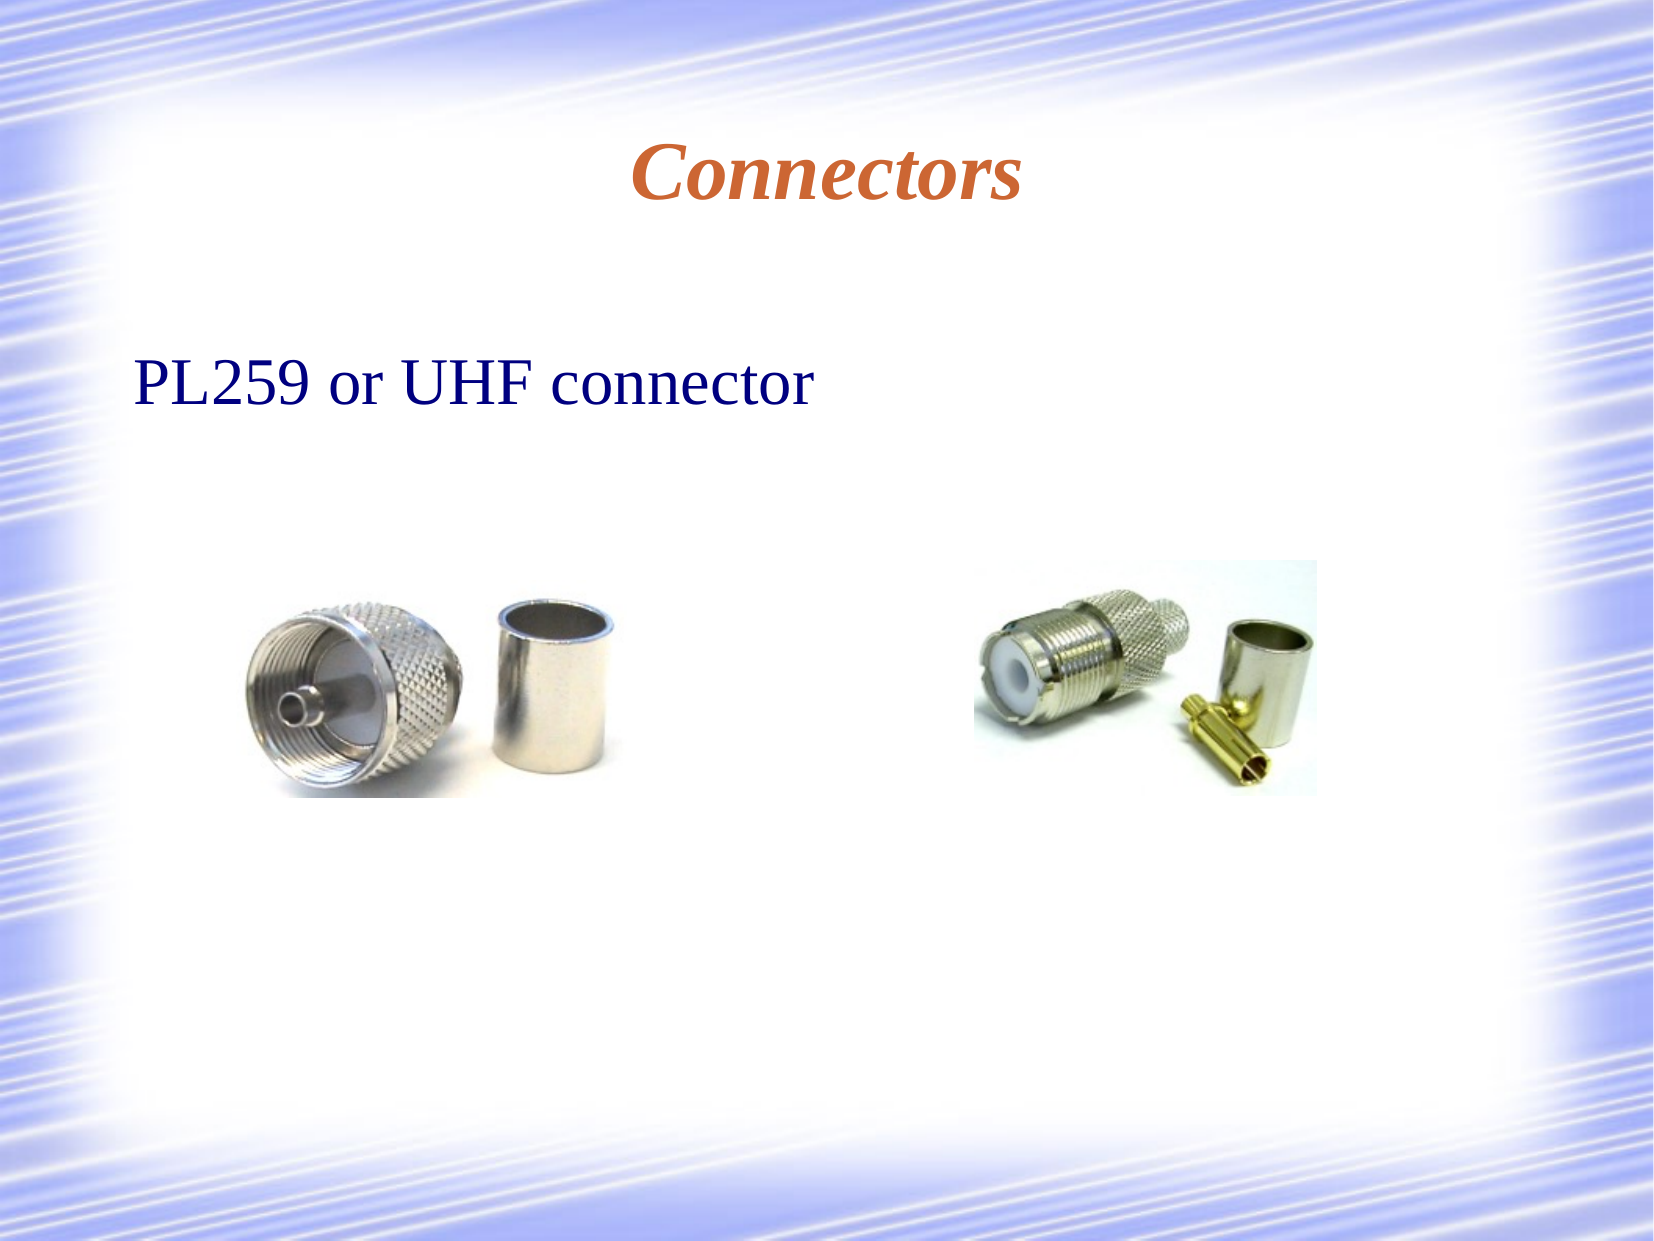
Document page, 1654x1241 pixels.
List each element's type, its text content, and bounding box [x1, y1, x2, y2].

list PL259 or UHF connector [121, 344, 1534, 1127]
picture [0, 0, 1654, 1241]
title Connectors [121, 67, 1534, 275]
